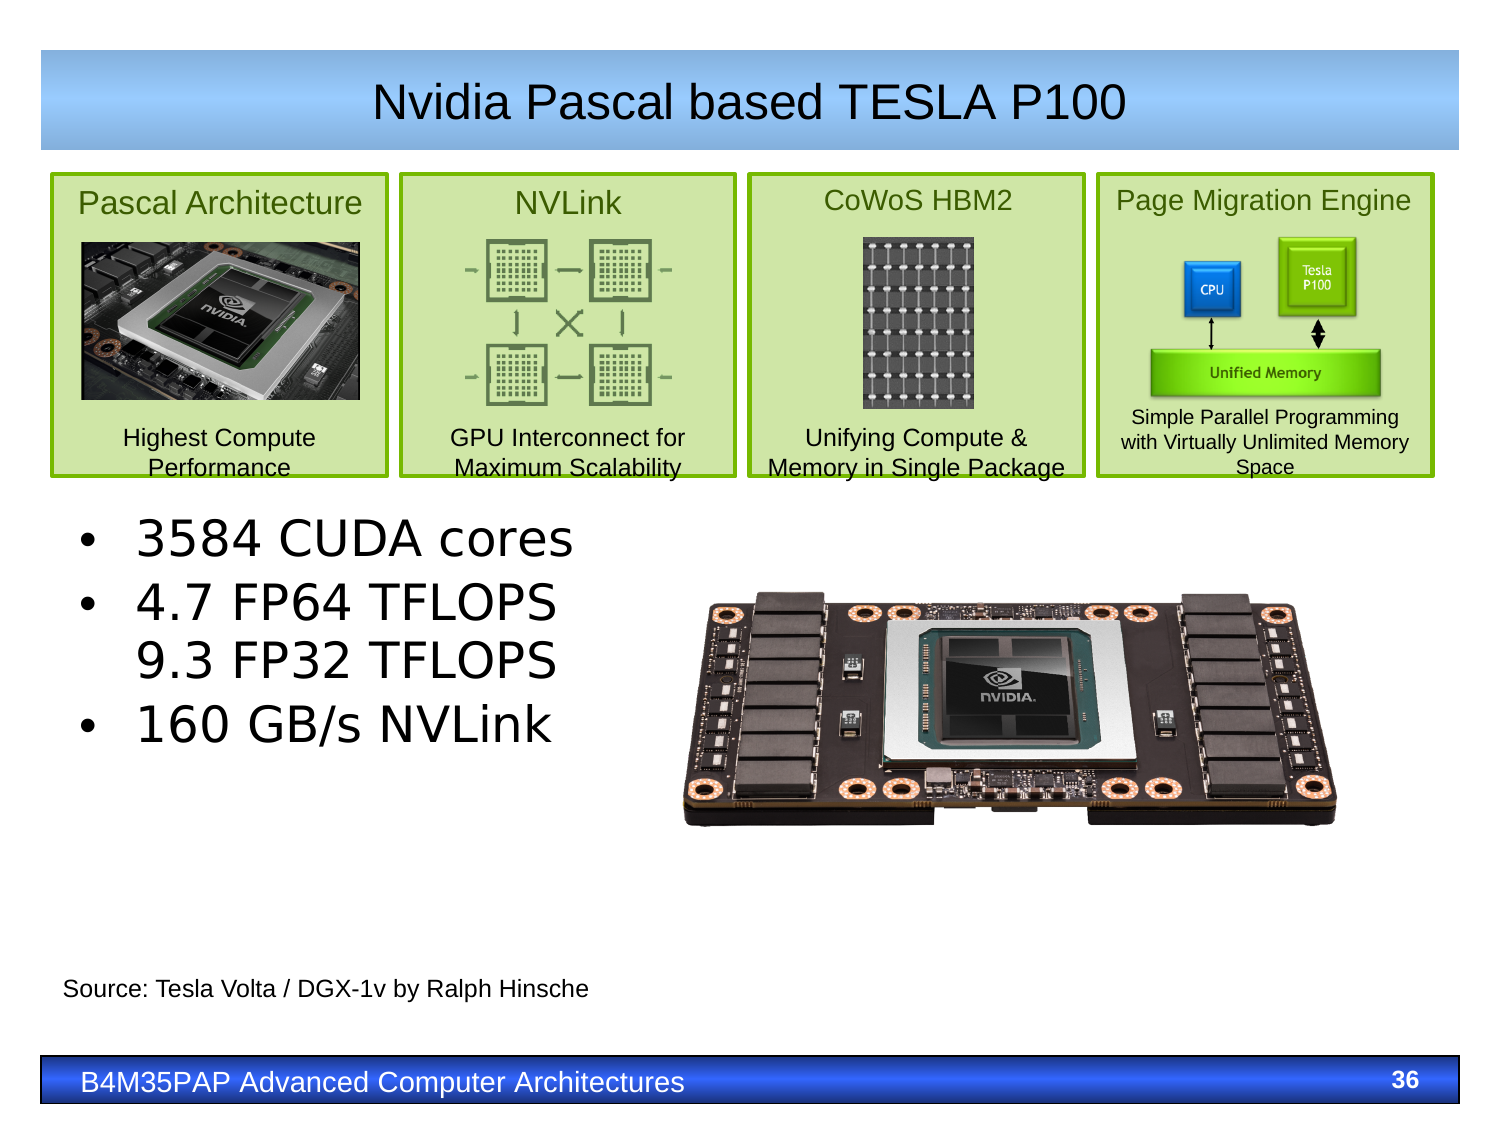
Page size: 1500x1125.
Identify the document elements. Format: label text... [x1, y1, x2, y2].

text_box [52, 174, 387, 413]
list 3584 CUDA cores 4.7 FP64 TFLOPS 9.3 FP32 TFLOPS 160 GB/s NVLink [64, 501, 860, 990]
text_box [1098, 444, 1433, 477]
text_box [971, 462, 980, 467]
text_box [461, 462, 468, 473]
picture [465, 239, 672, 406]
text_box [151, 462, 160, 467]
text_box Simple Parallel Programming with Virtually Unlimited Memory Space [1096, 396, 1435, 444]
text_box Page Migration Engine [1089, 173, 1439, 222]
text_box [401, 174, 736, 477]
text_box [749, 222, 1084, 413]
text_box [749, 462, 1084, 477]
text_box [1252, 464, 1258, 473]
picture [1146, 234, 1384, 402]
text_box [635, 464, 642, 475]
text_box CoWoS HBM2 [744, 173, 1089, 222]
picture [81, 242, 360, 400]
text_box Unifying Compute & Memory in Single Package [746, 413, 1087, 462]
picture [860, 573, 1406, 835]
title Nvidia Pascal based TESLA P100 [41, 50, 1459, 150]
text_box Source: Tesla Volta / DGX-1v by Ralph Hinsche [47, 967, 606, 1011]
picture [863, 237, 974, 409]
text_box Highest Compute Performance [52, 413, 387, 462]
text_box Pascal Architecture [61, 173, 380, 222]
text_box [52, 462, 387, 477]
text_box NVLink [408, 173, 728, 222]
text_box GPU Interconnect for Maximum Scalability [414, 413, 722, 462]
text_box [1098, 222, 1433, 396]
text_box [774, 462, 781, 473]
